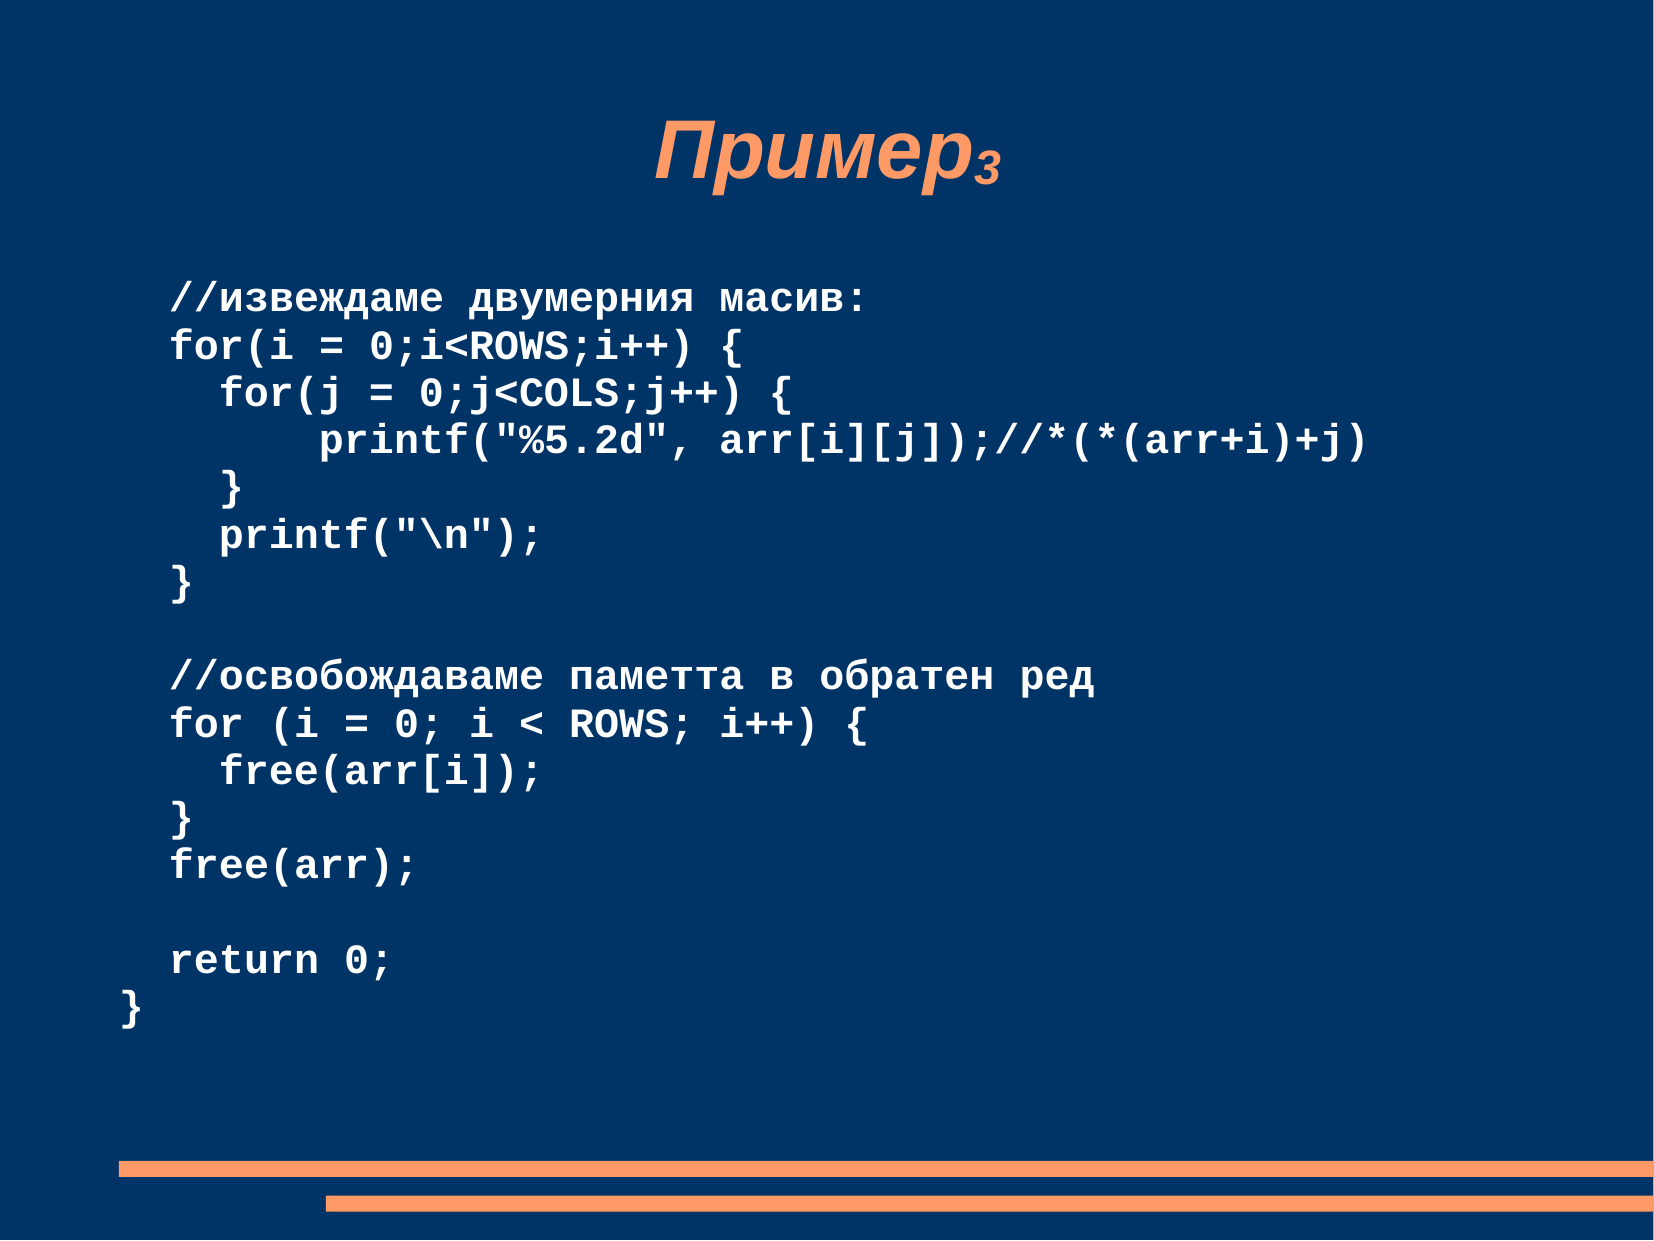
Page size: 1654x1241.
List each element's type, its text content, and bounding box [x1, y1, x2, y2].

title Пример3 [121, 46, 1534, 222]
text_box //извеждаме двумерния масив: for(i = 0;i<ROWS;i++) { for(j = 0;j<COLS;j++) { printf("%5.2d", arr[i][j]);//*(*(arr+i)+j) } printf("\n"); } //освобождаваме паметта в обратен ред for (i = 0; i < ROWS; i++) { free(arr[i]); } free(arr); return 0; } [104, 222, 1636, 1098]
